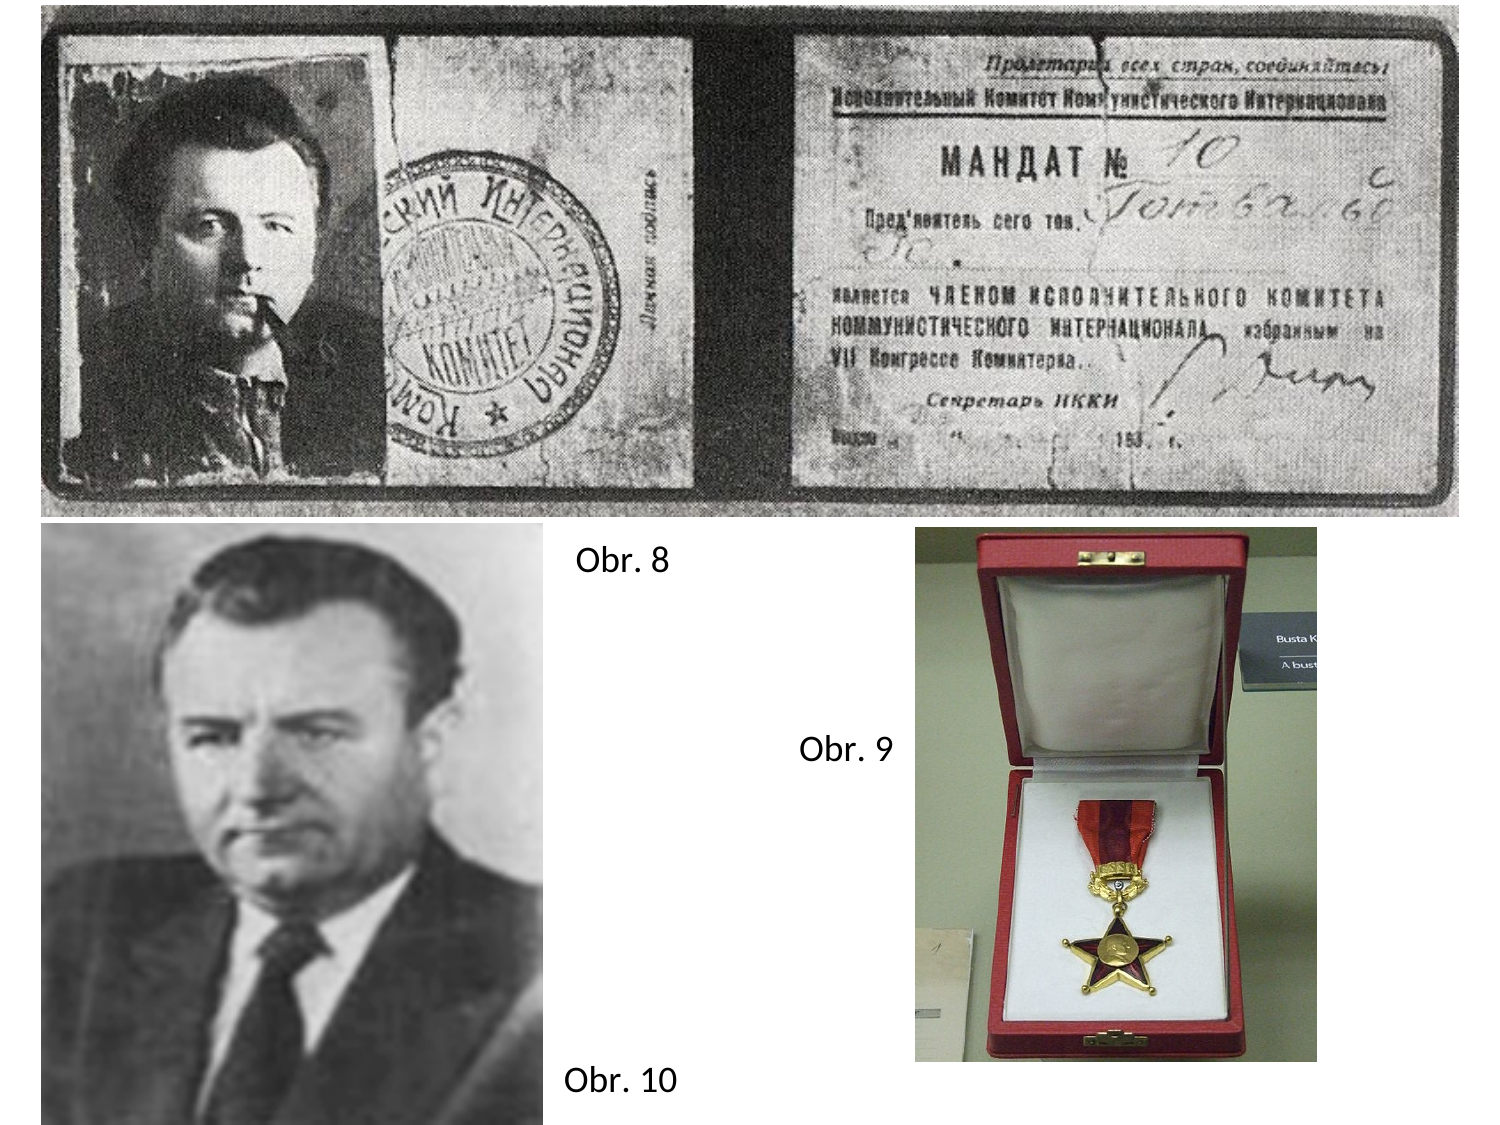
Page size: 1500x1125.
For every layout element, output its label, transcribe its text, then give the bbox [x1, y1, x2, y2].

text_box [41, 5, 1459, 517]
text_box Obr. 9 [784, 716, 909, 777]
picture [41, 523, 543, 1125]
text_box Obr. 10 [549, 1046, 821, 1108]
picture [915, 527, 1317, 1062]
text_box Obr. 8 [560, 527, 915, 588]
